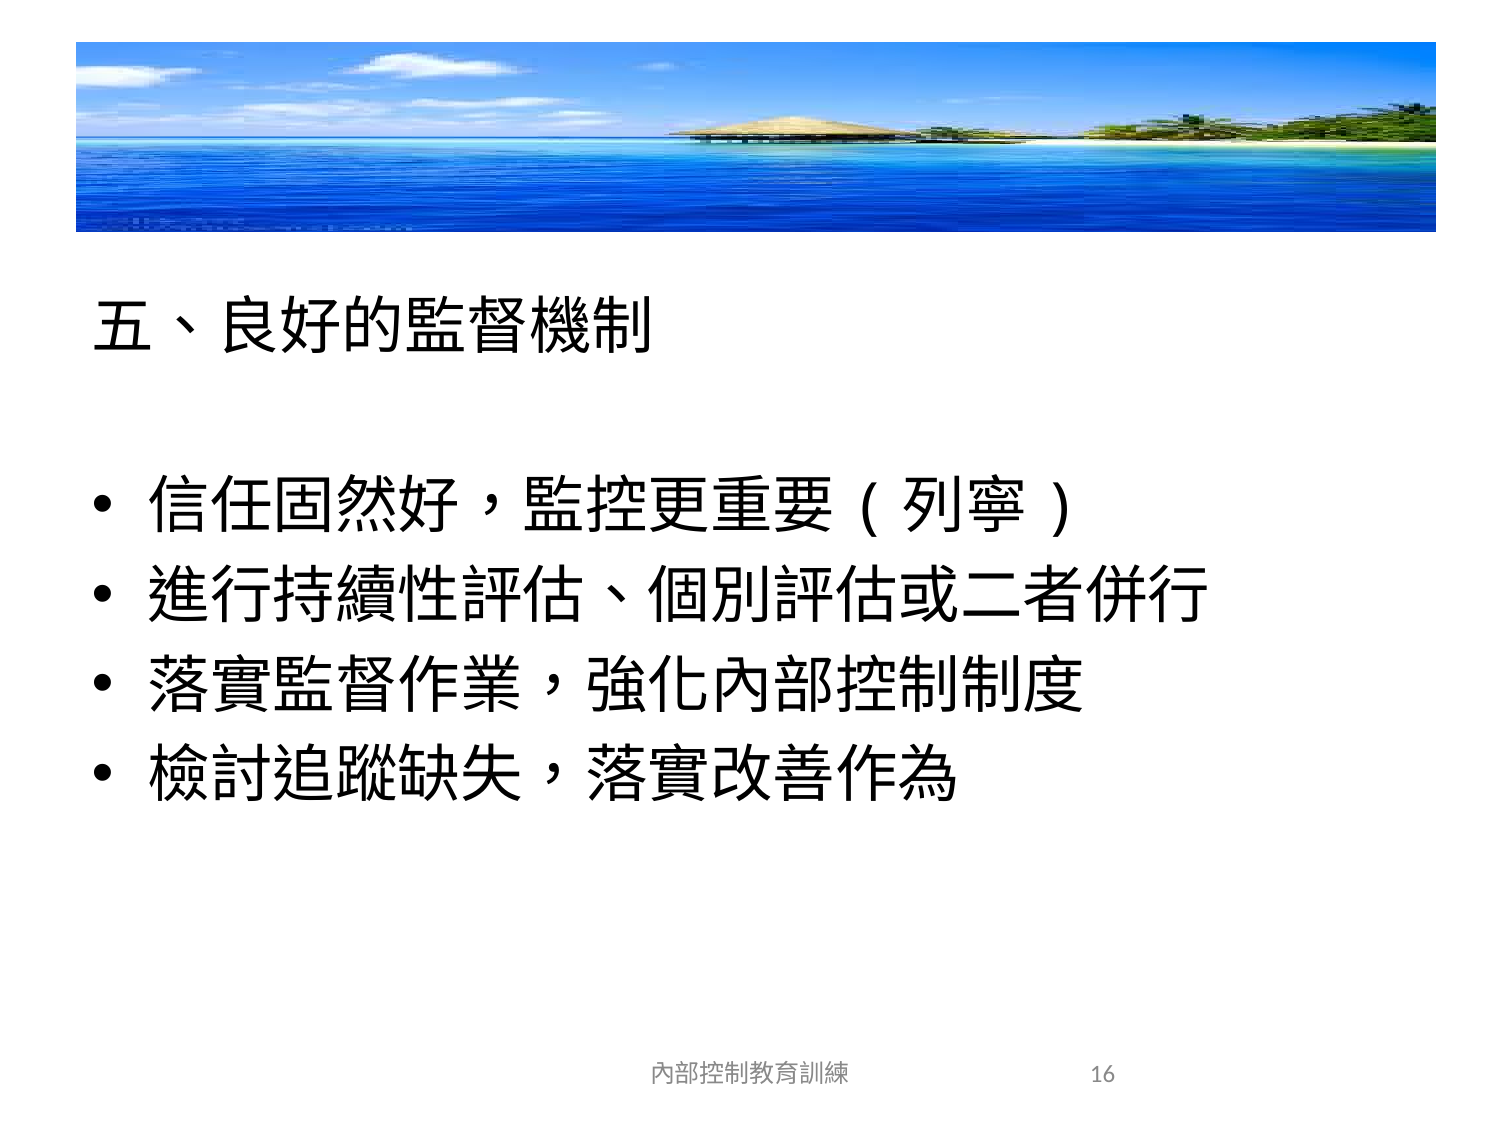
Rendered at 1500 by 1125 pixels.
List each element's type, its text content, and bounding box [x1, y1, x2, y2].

text_box 16 [1074, 1042, 1426, 1103]
text_box 內部控制教育訓練 [512, 1042, 988, 1103]
list 五、良好的監督機制 信任固然好，監控更重要(列寧) 進行持續性評估、個別評估或二者併行 落實監督作業，強化內部控制制度 檢討追蹤缺失，落實改善作為 [76, 278, 1436, 1000]
